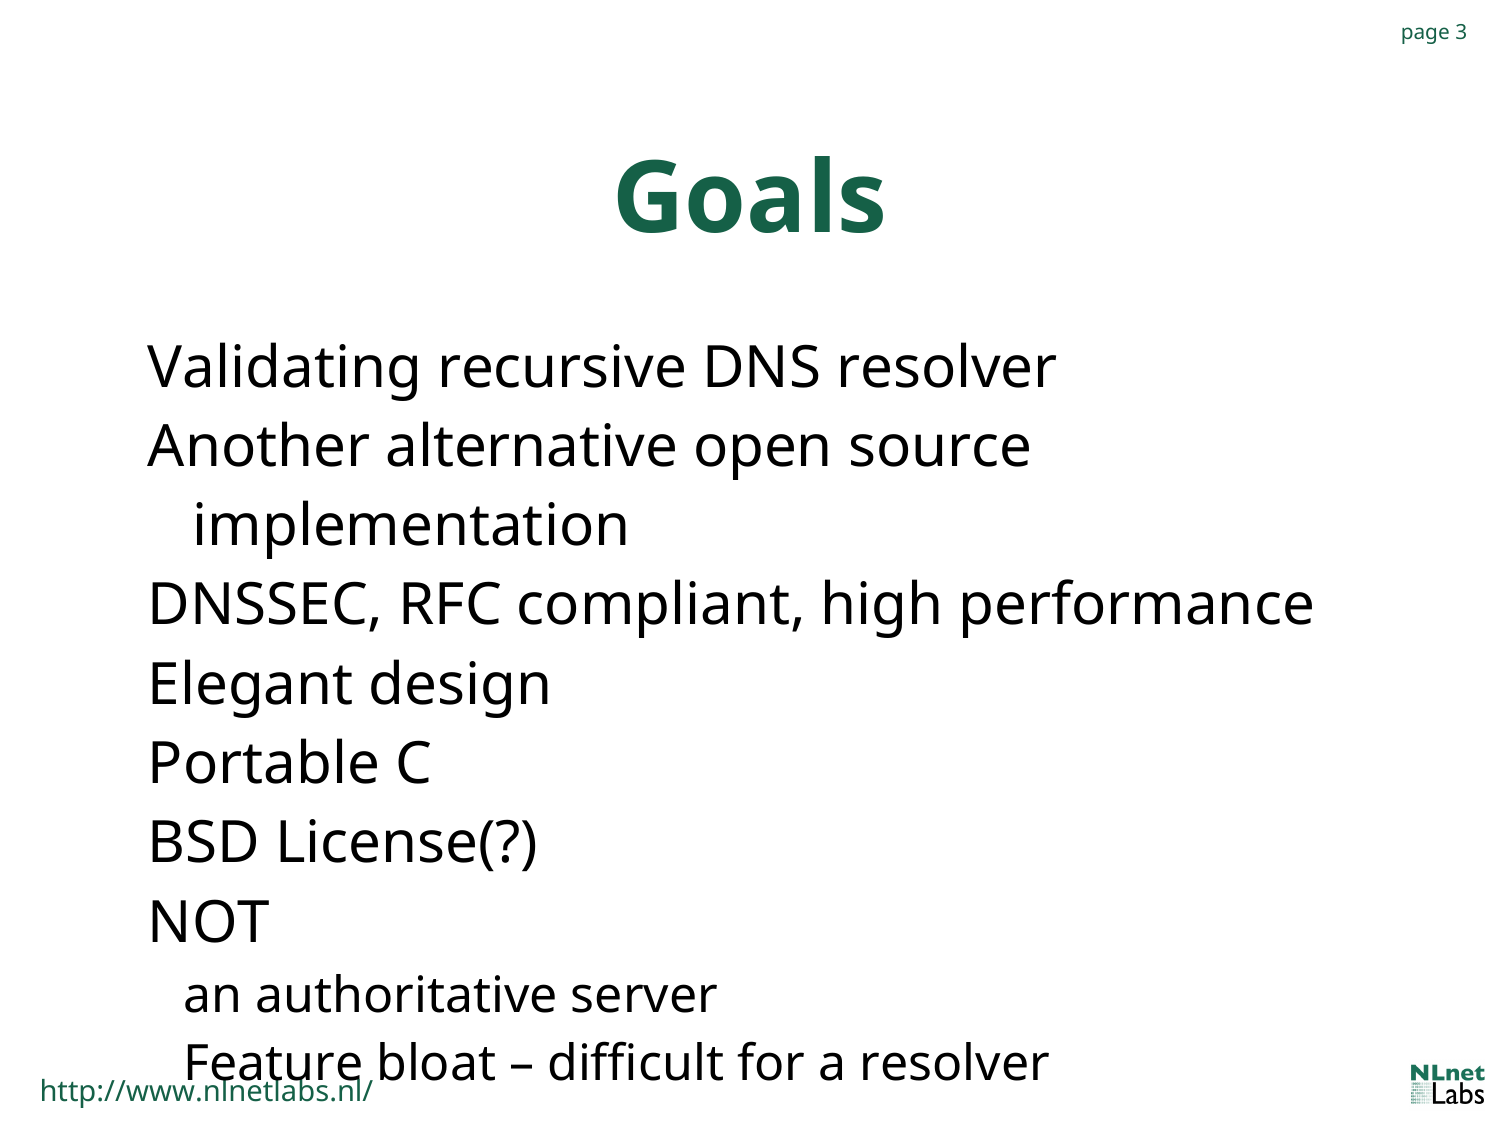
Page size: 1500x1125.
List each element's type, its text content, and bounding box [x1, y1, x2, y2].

list Validating recursive DNS resolver Another alternative open source implementation DNSSEC, RFC compliant, high performance Elegant design Portable C BSD License(?) NOT an authoritative server Feature bloat – difficult for a resolver [112, 324, 1388, 1001]
picture [1409, 1059, 1485, 1111]
title Goals [112, 66, 1388, 322]
